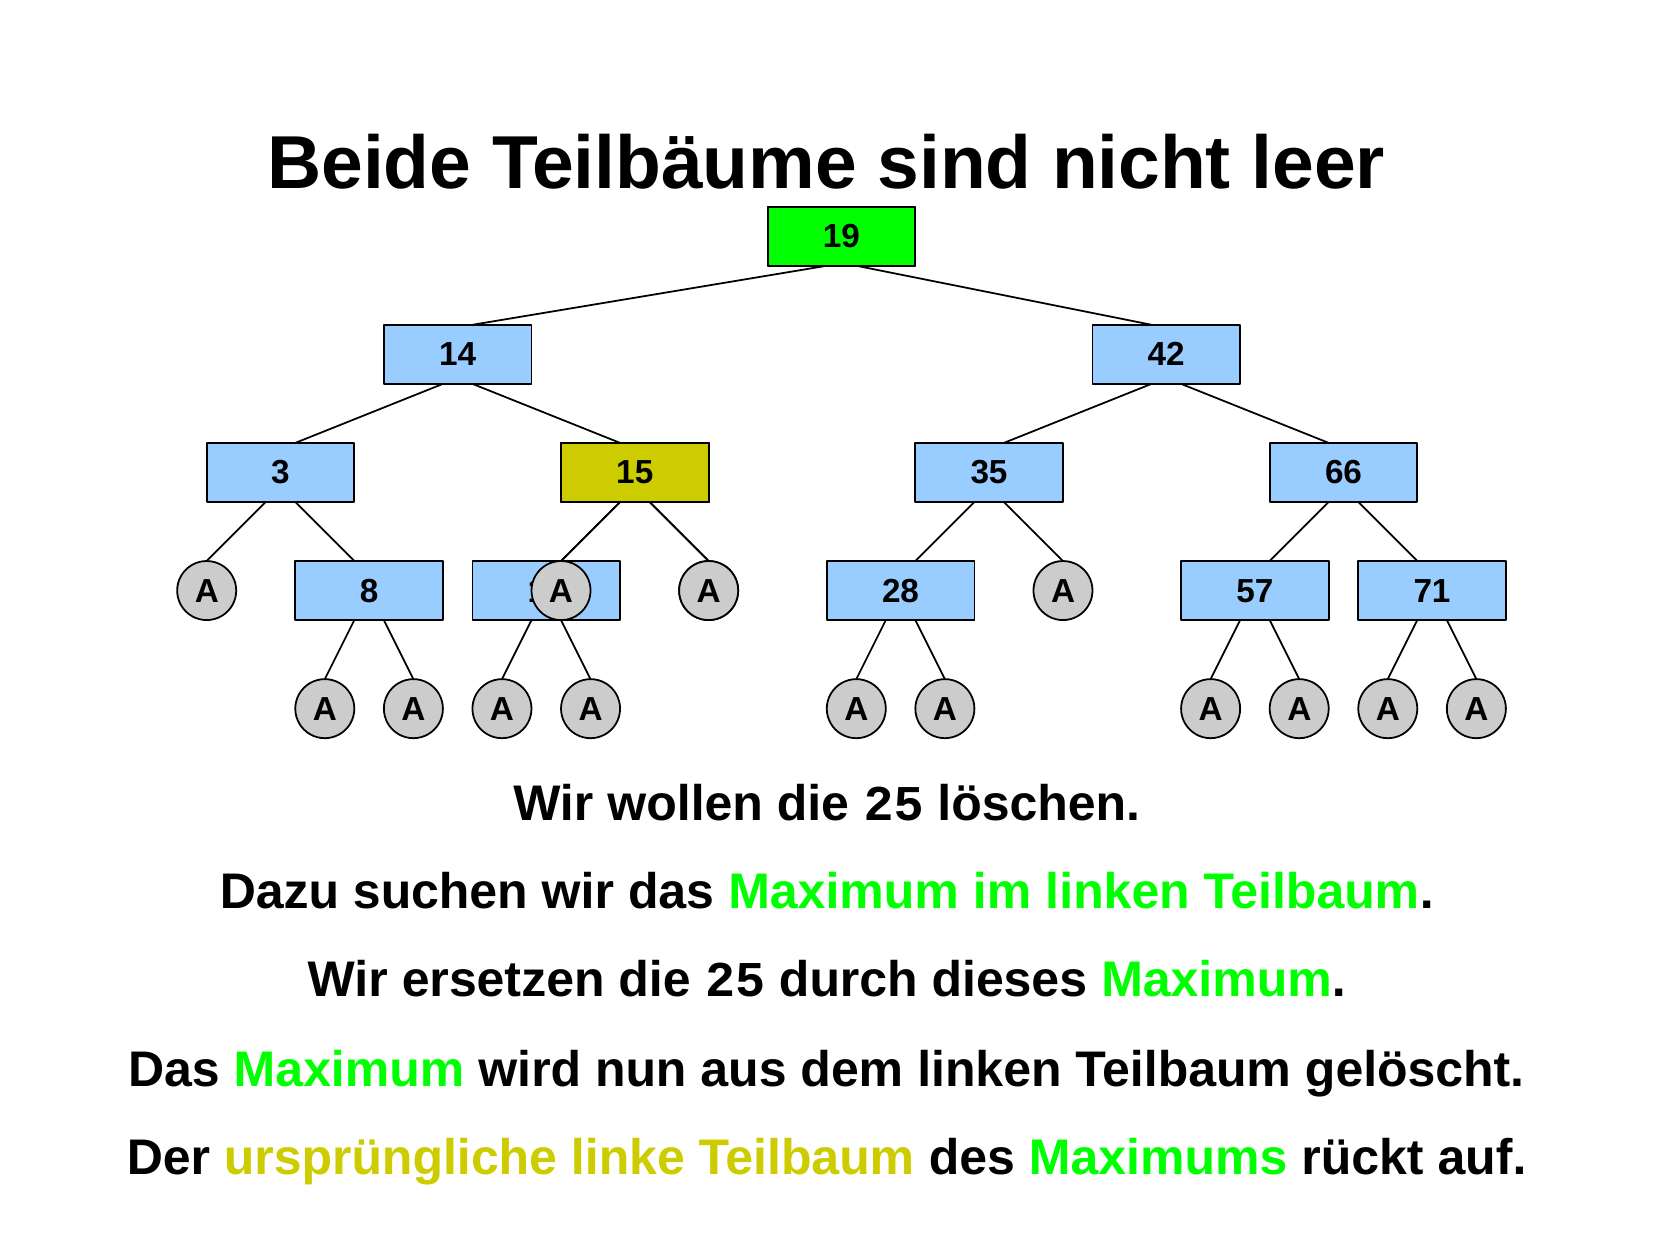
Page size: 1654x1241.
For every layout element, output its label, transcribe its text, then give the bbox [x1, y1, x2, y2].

text_box 15 [563, 561, 621, 621]
text_box 3 [206, 442, 355, 502]
text_box 14 [383, 324, 532, 384]
text_box A [1269, 679, 1329, 739]
text_box Wir ersetzen die 25 durch dieses Maximum. [59, 944, 1595, 1021]
text_box Wir wollen die 25 löschen. [59, 767, 1595, 844]
text_box Der ursprüngliche linke Teilbaum des Maximums rückt auf. [59, 1122, 1595, 1194]
text_box A [531, 561, 591, 621]
text_box 19 [767, 206, 916, 266]
text_box A [915, 679, 975, 739]
text_box Dazu suchen wir das Maximum im linken Teilbaum. [59, 856, 1595, 929]
text_box A [383, 679, 443, 739]
text_box A [1358, 679, 1418, 739]
text_box A [826, 679, 886, 739]
text_box 28 [826, 561, 975, 621]
text_box 35 [915, 442, 1063, 502]
text_box A [295, 679, 355, 739]
text_box 57 [1181, 561, 1329, 621]
title Beide Teilbäume sind nicht leer [88, 118, 1565, 207]
text_box A [679, 561, 739, 621]
text_box Das Maximum wird nun aus dem linken Teilbaum gelöscht. [59, 1033, 1595, 1106]
text_box 15 [561, 442, 709, 502]
text_box 15 [472, 561, 559, 621]
text_box A [177, 561, 237, 621]
text_box 42 [1092, 324, 1241, 384]
text_box A [472, 679, 532, 739]
text_box 66 [1269, 442, 1418, 502]
text_box 8 [295, 561, 443, 621]
text_box A [1033, 561, 1093, 621]
text_box A [1446, 679, 1506, 739]
text_box A [561, 679, 621, 739]
text_box A [1181, 679, 1241, 739]
text_box 71 [1358, 561, 1506, 621]
